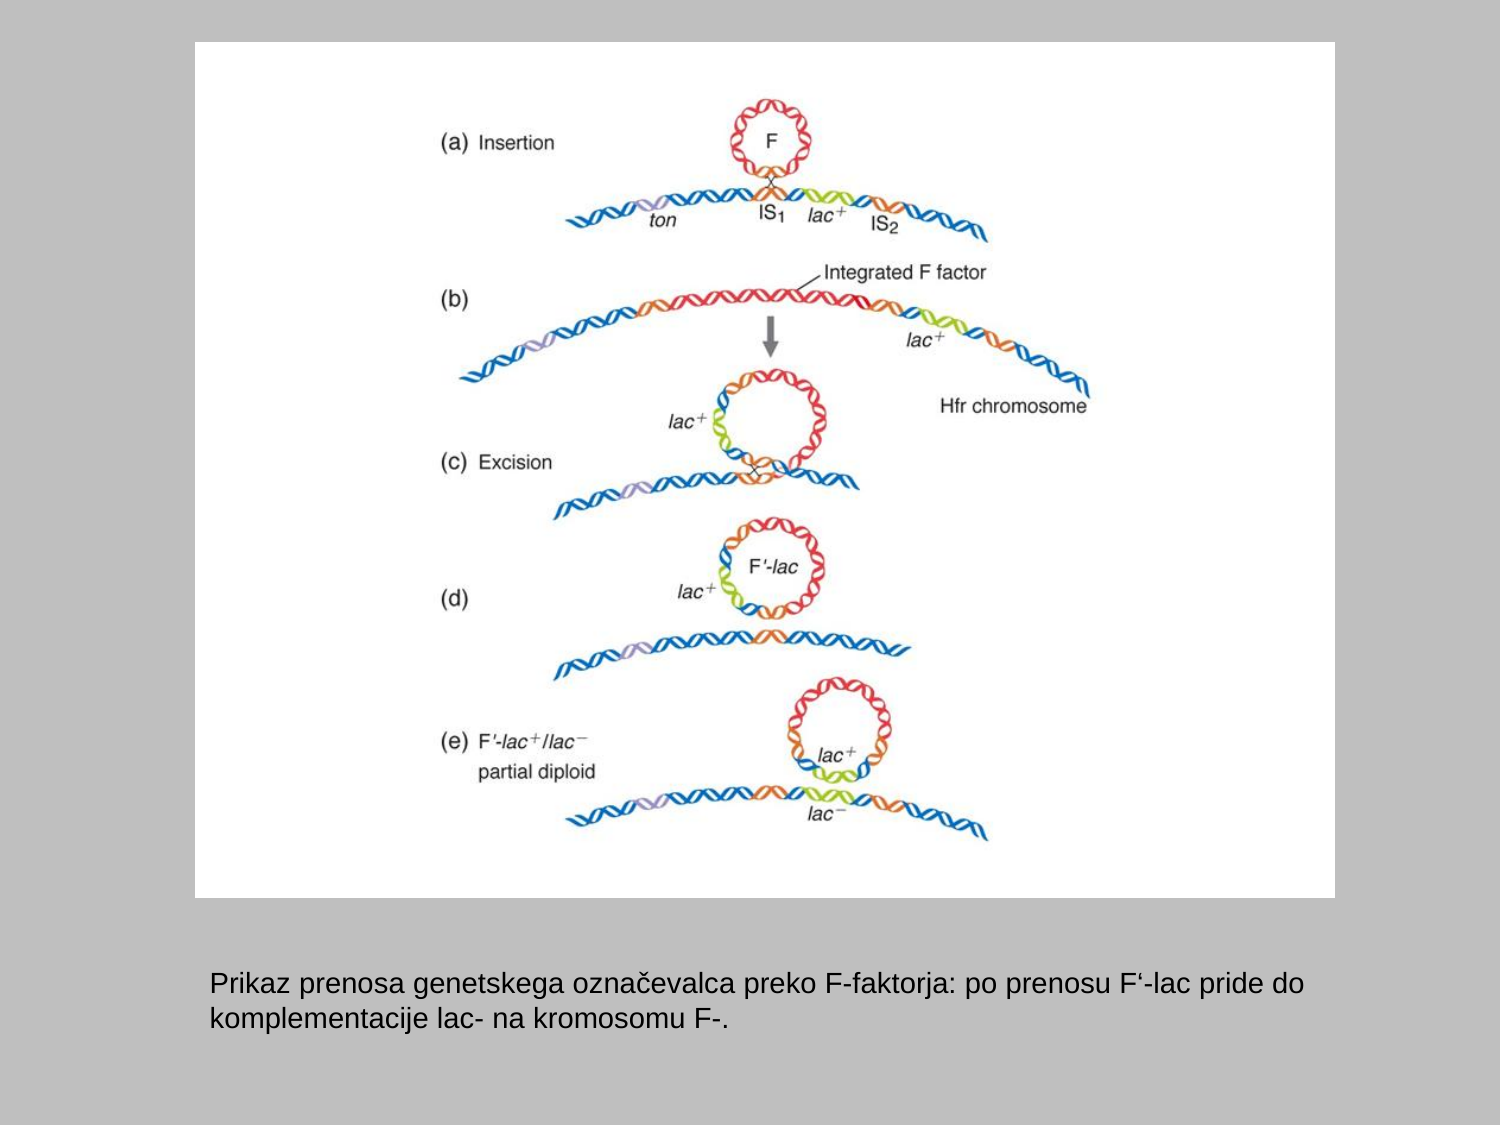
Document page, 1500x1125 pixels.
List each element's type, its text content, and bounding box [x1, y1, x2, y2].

text_box Prikaz prenosa genetskega označevalca preko F-faktorja: po prenosu F‘-lac pride do komplementacije lac- na kromosomu F-. [194, 956, 1406, 1042]
picture [195, 42, 1335, 898]
